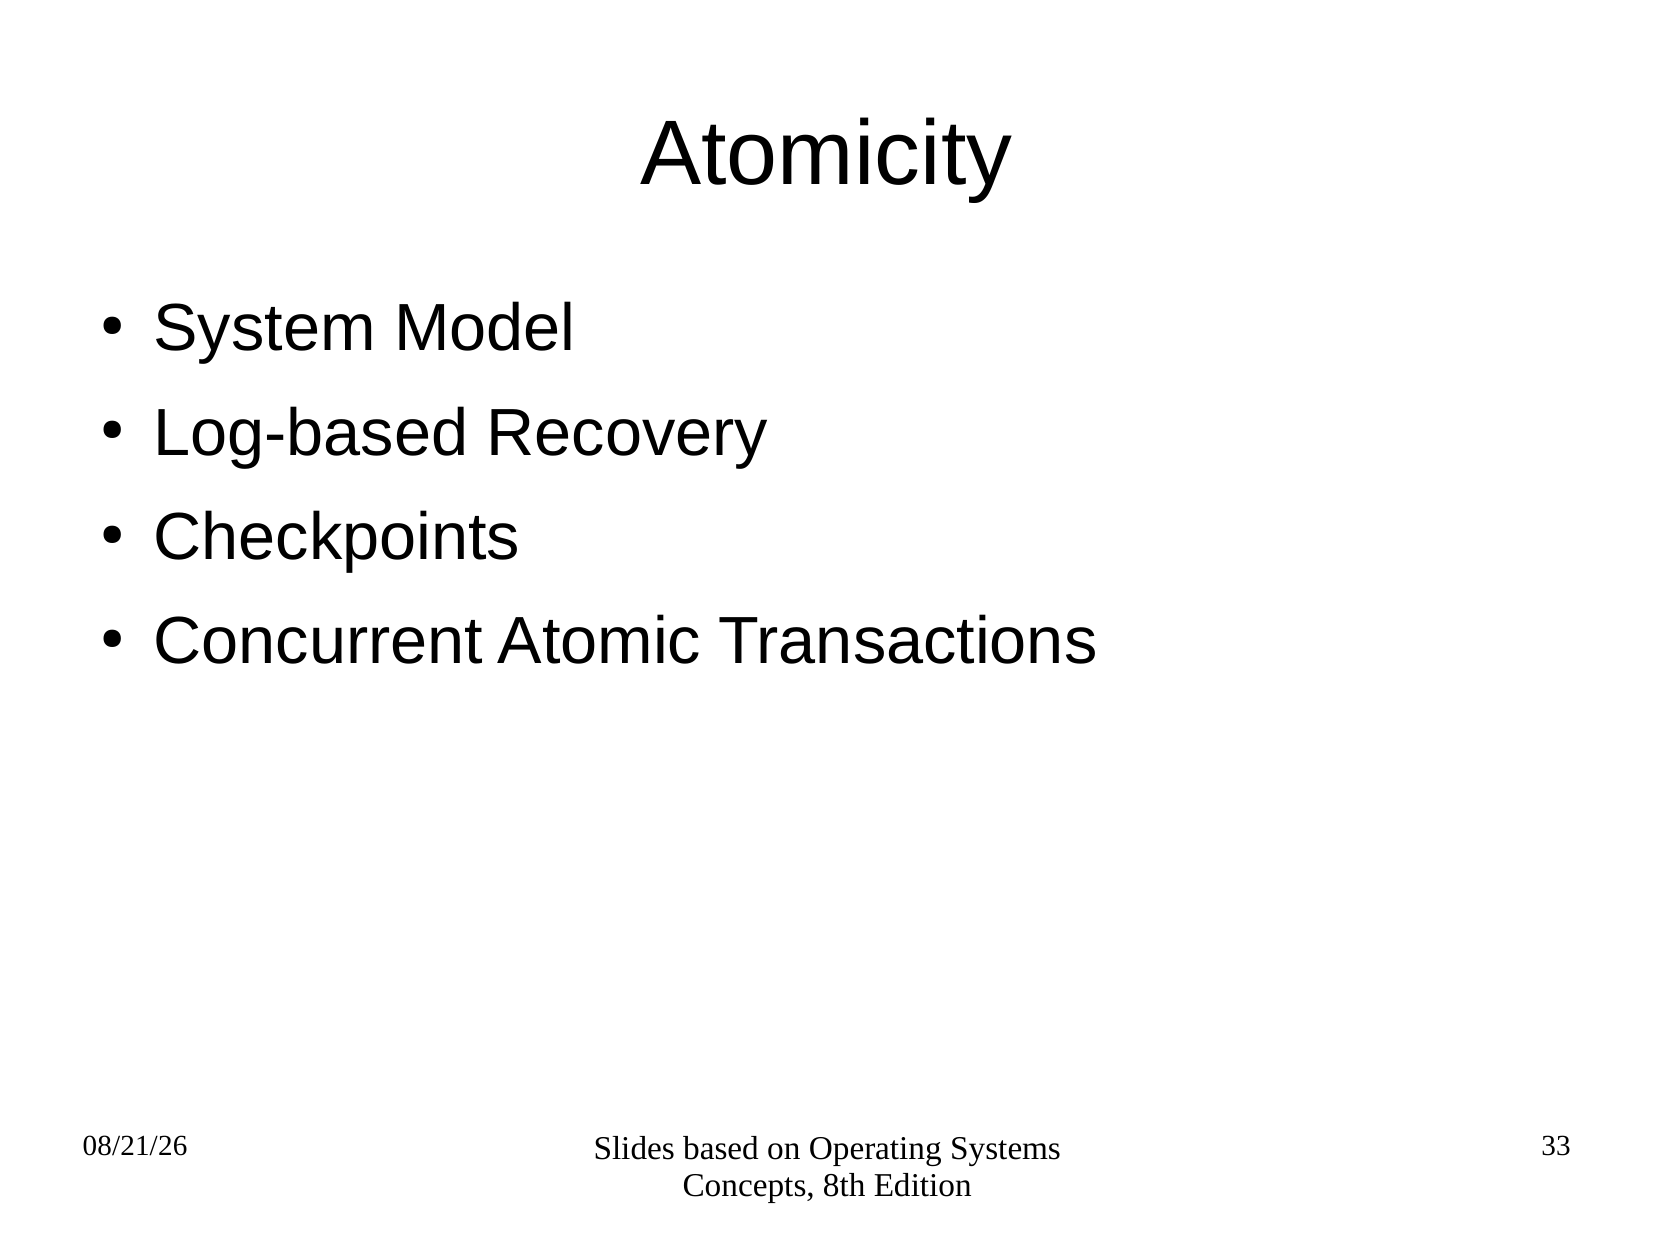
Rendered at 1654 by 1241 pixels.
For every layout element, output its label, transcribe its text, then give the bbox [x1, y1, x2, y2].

list System Model Log-based Recovery Checkpoints Concurrent Atomic Transactions [82, 290, 1571, 1109]
title Atomicity [82, 49, 1571, 257]
